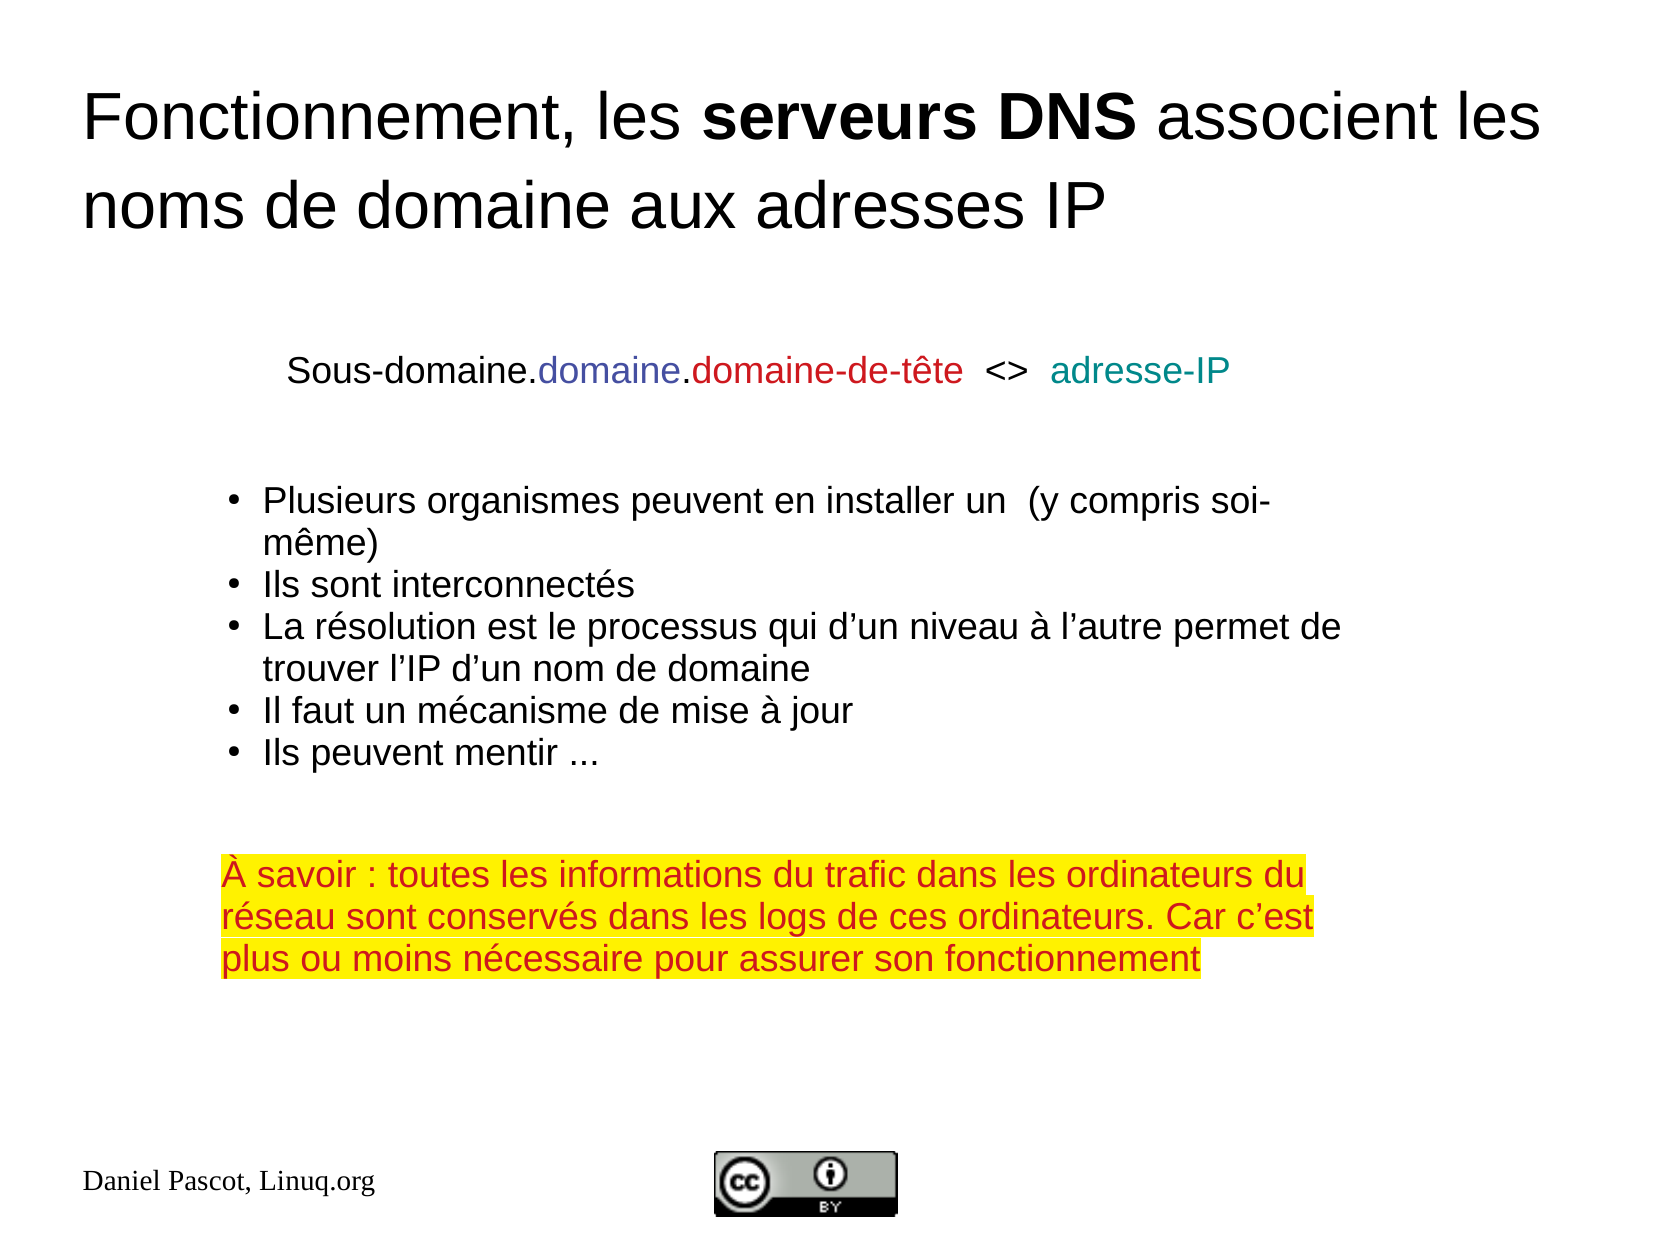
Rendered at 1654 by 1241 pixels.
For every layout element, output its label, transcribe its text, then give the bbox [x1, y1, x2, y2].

text_box Plusieurs organismes peuvent en installer un (y compris soi-même) Ils sont interconnectés La résolution est le processus qui d’un niveau à l’autre permet de trouver l’IP d’un nom de domaine Il faut un mécanisme de mise à jour Ils peuvent mentir ... [212, 472, 1382, 846]
title Fonctionnement, les serveurs DNS associent les noms de domaine aux adresses IP [82, 59, 1571, 267]
text_box À savoir : toutes les informations du trafic dans les ordinateurs du réseau sont conservés dans les logs de ces ordinateurs. Car c’est plus ou moins nécessaire pour assurer son fonctionnement [206, 846, 1384, 987]
text_box Sous-domaine.domaine.domaine-de-tête <> adresse-IP [271, 342, 1489, 400]
picture [714, 1151, 898, 1217]
